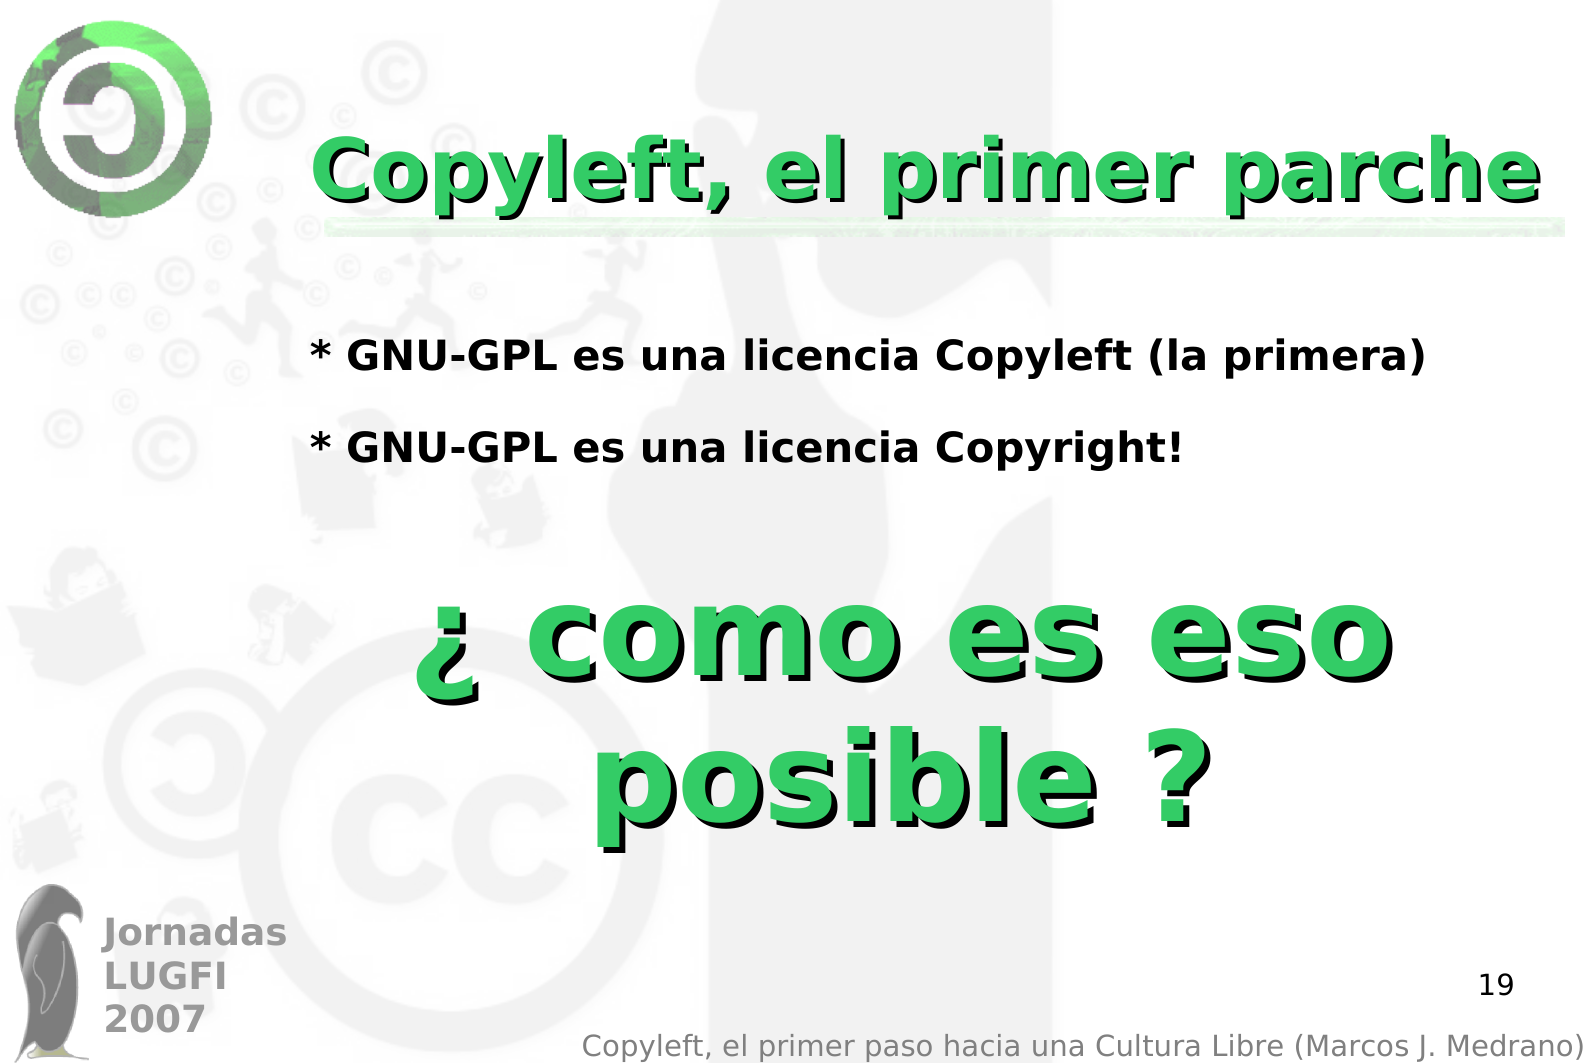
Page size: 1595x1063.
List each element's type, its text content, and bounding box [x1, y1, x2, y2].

text_box Copyleft, el primer parche [295, 114, 1589, 233]
text_box * GNU-GPL es una licencia Copyleft (la primera) * GNU-GPL es una licencia Copyright! ¿ como es eso posible ? [295, 324, 1506, 946]
